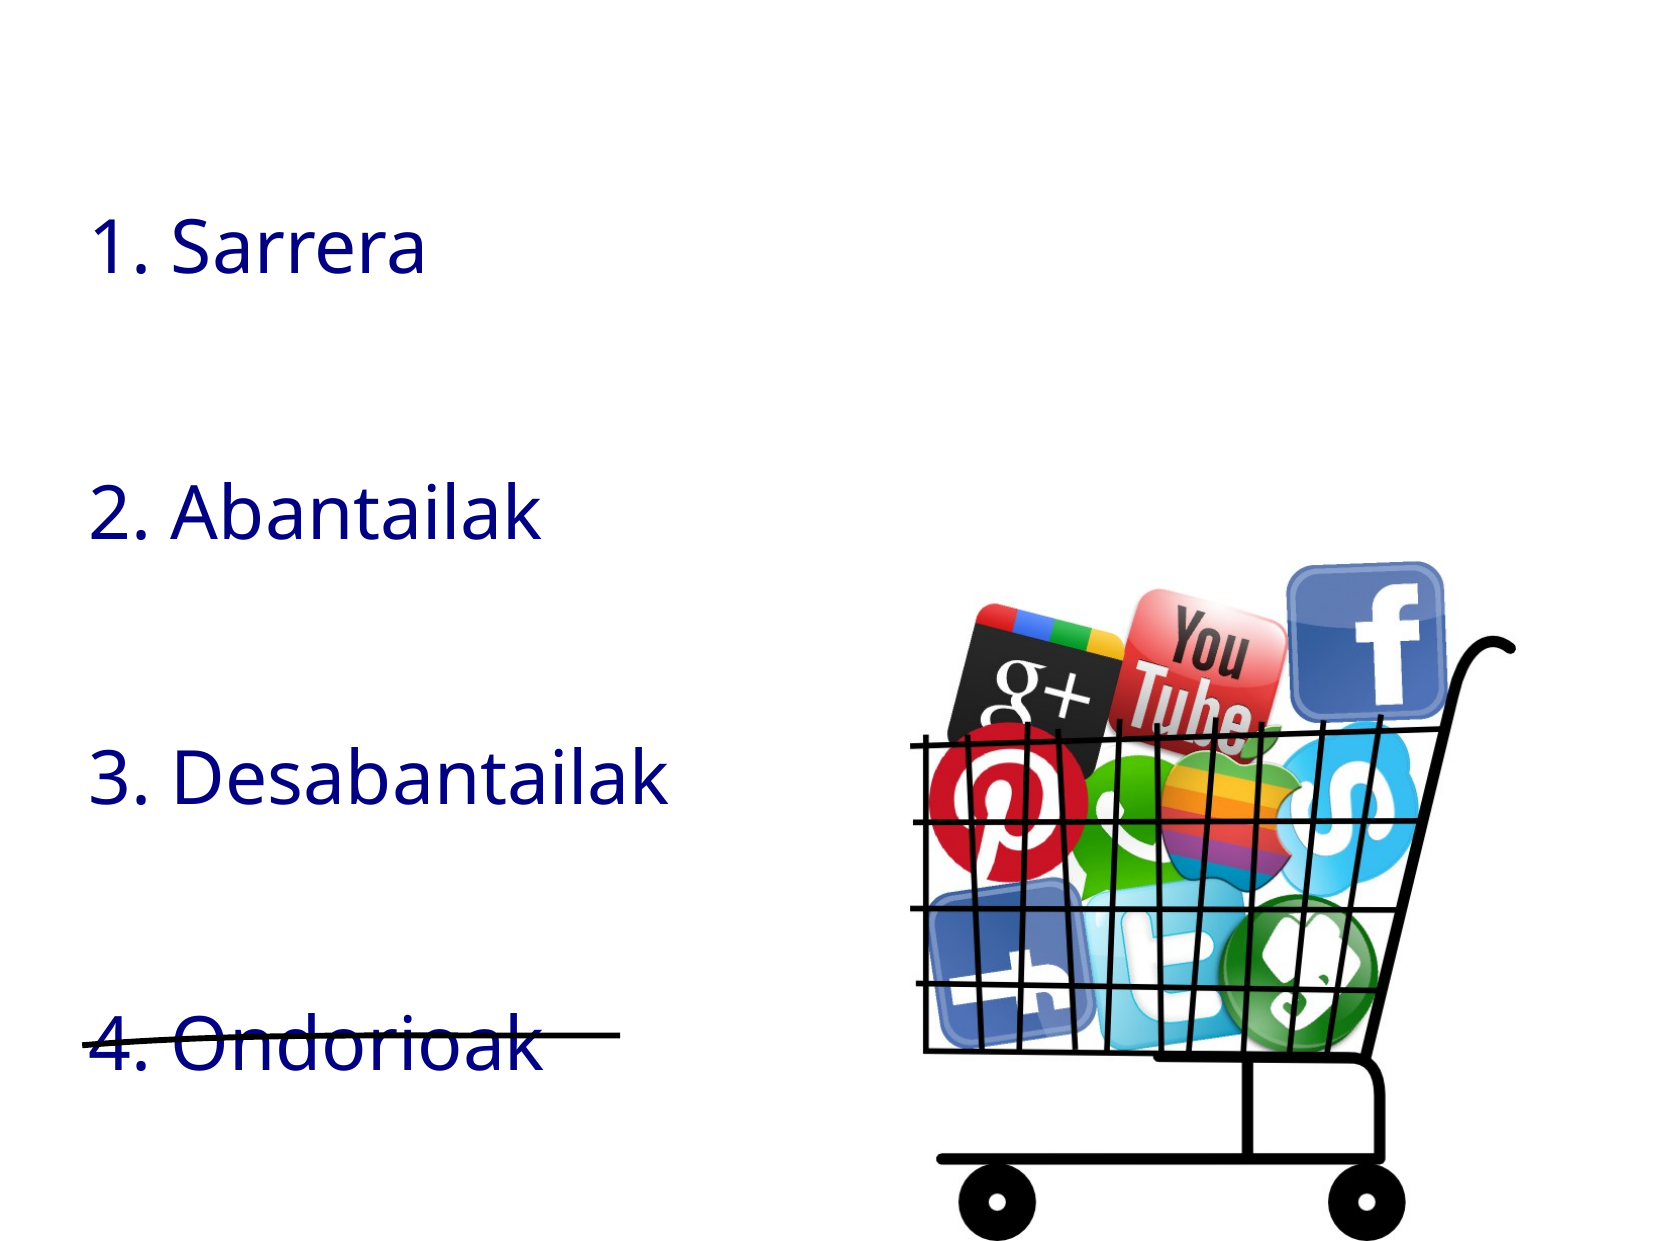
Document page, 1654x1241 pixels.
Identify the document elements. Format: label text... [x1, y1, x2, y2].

title 1. Sarrera 2. Abantailak 3. Desabantailak 4. Ondorioak [88, 239, 827, 1016]
picture [910, 560, 1516, 1241]
